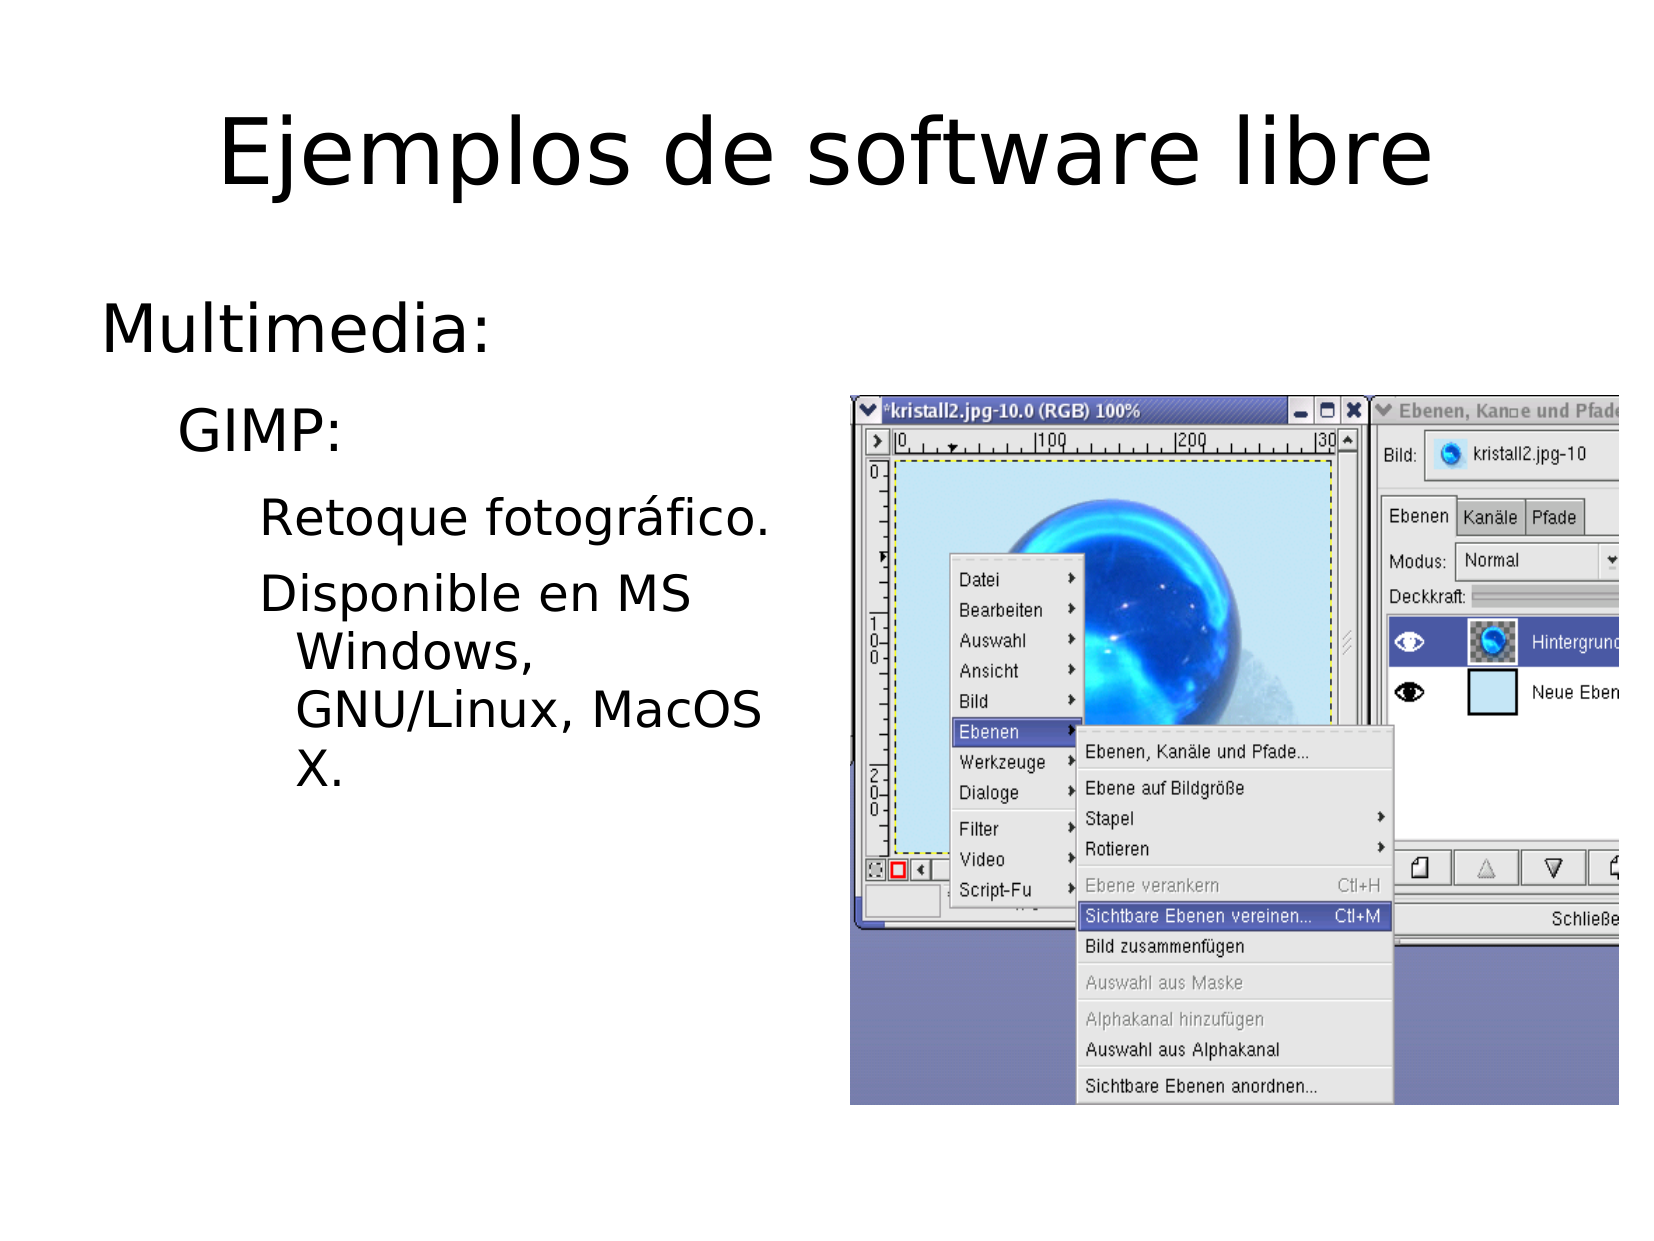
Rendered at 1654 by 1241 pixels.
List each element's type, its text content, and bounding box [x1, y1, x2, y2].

title Ejemplos de software libre [82, 56, 1571, 250]
picture [850, 395, 1619, 1105]
list Multimedia: GIMP: Retoque fotográfico. Disponible en MS Windows, GNU/Linux, MacOS X. [82, 290, 827, 1094]
